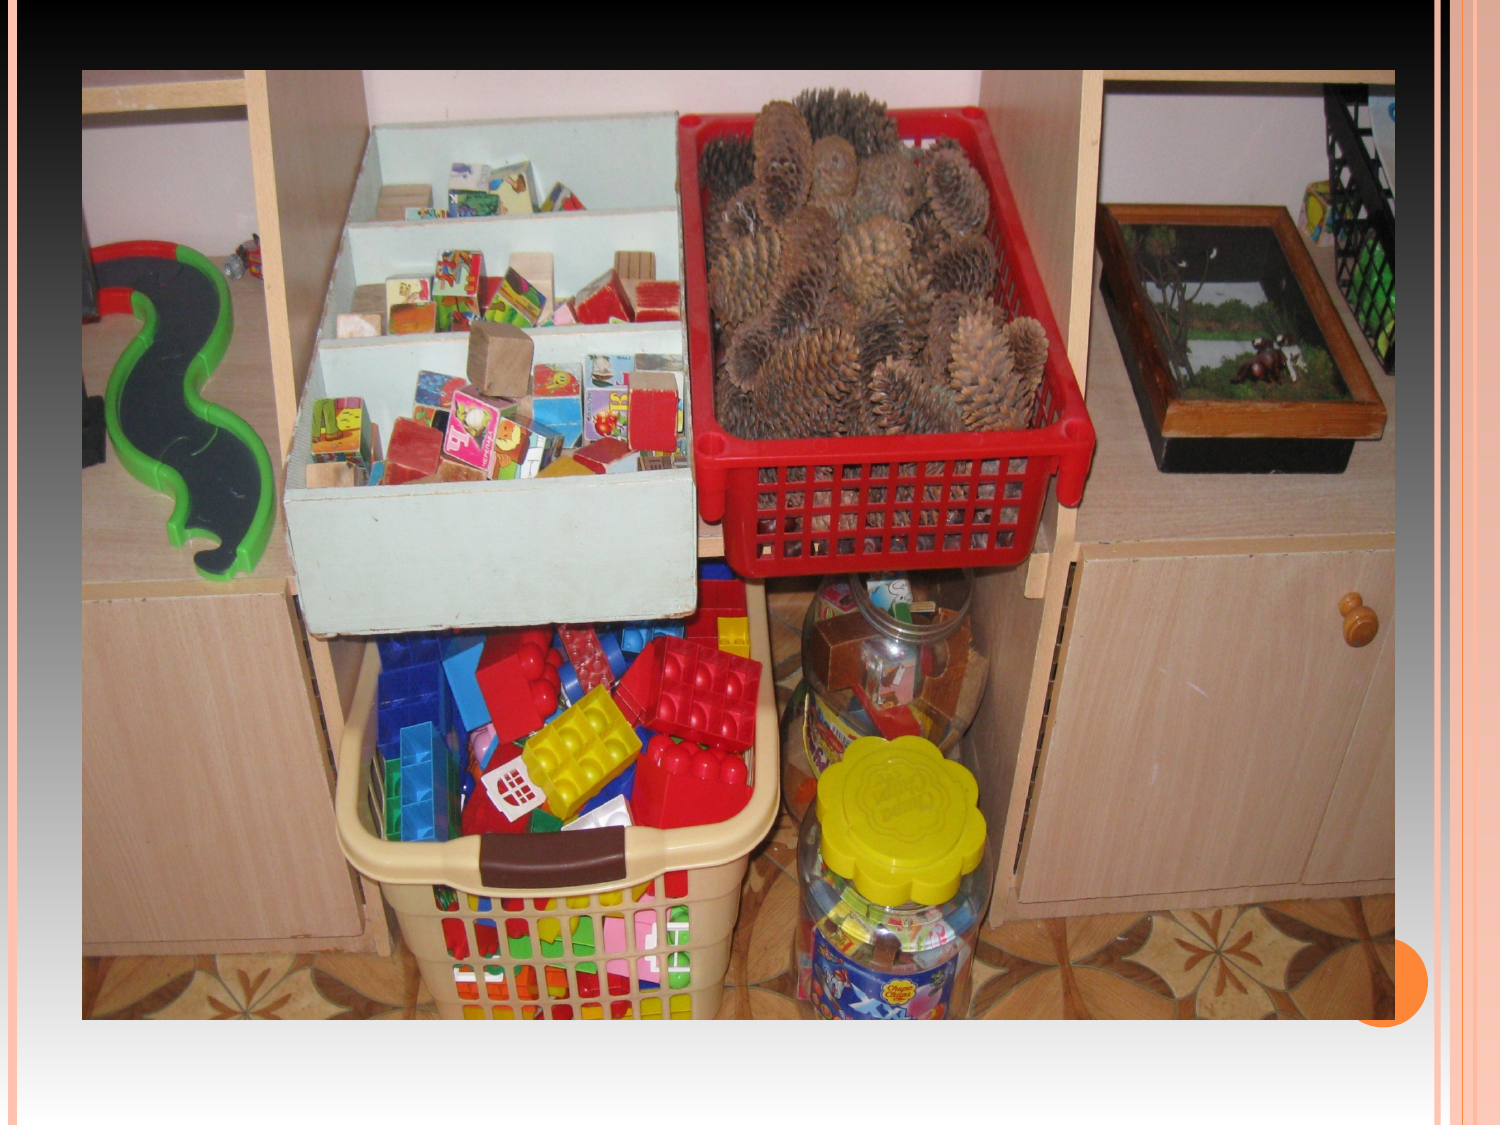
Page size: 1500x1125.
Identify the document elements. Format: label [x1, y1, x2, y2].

title [75, 45, 1300, 233]
picture [82, 70, 1395, 1020]
